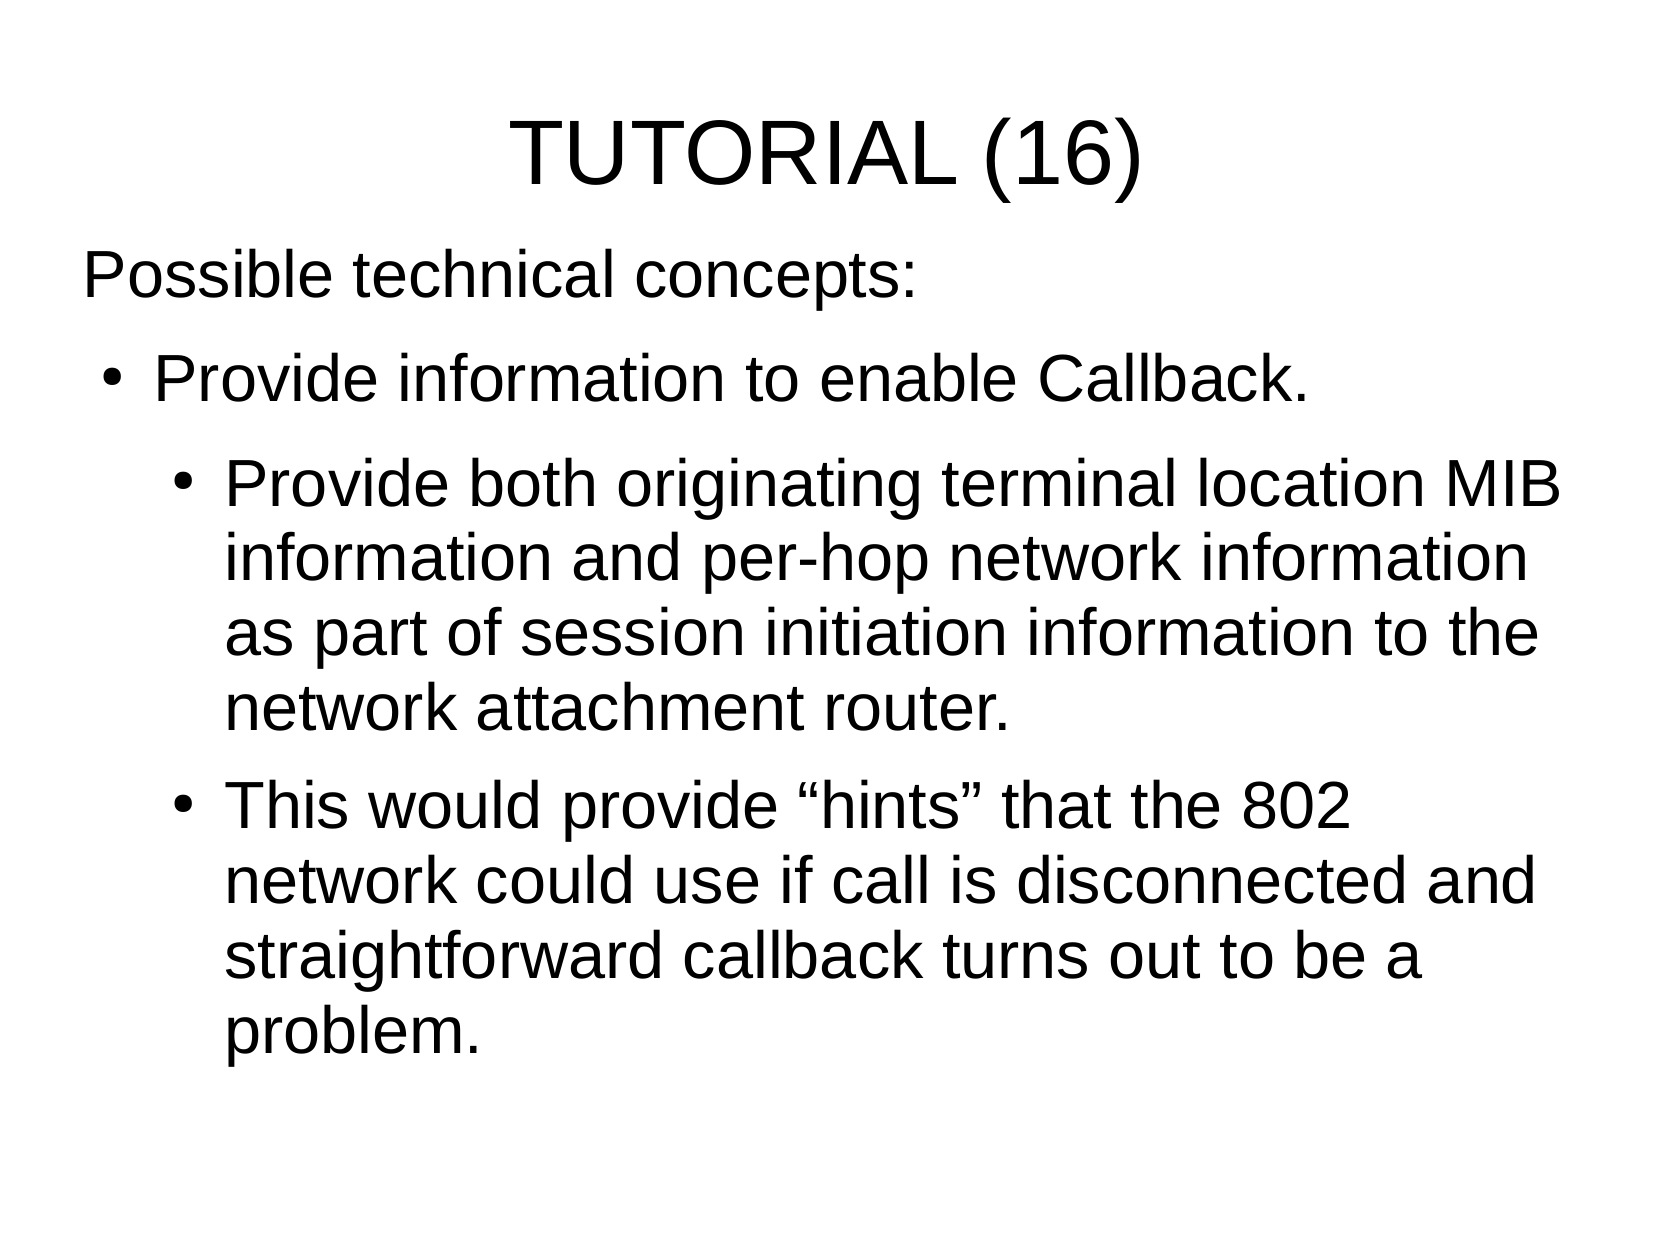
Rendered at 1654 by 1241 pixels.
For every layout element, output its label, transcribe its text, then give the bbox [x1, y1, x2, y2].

title TUTORIAL (16) [82, 56, 1571, 237]
list Possible technical concepts: Provide information to enable Callback. Provide both originating terminal location MIB information and per-hop network information as part of session initiation information to the network attachment router. This would provide “hints” that the 802 network could use if call is disconnected and straightforward callback turns out to be a problem. [82, 237, 1571, 1164]
